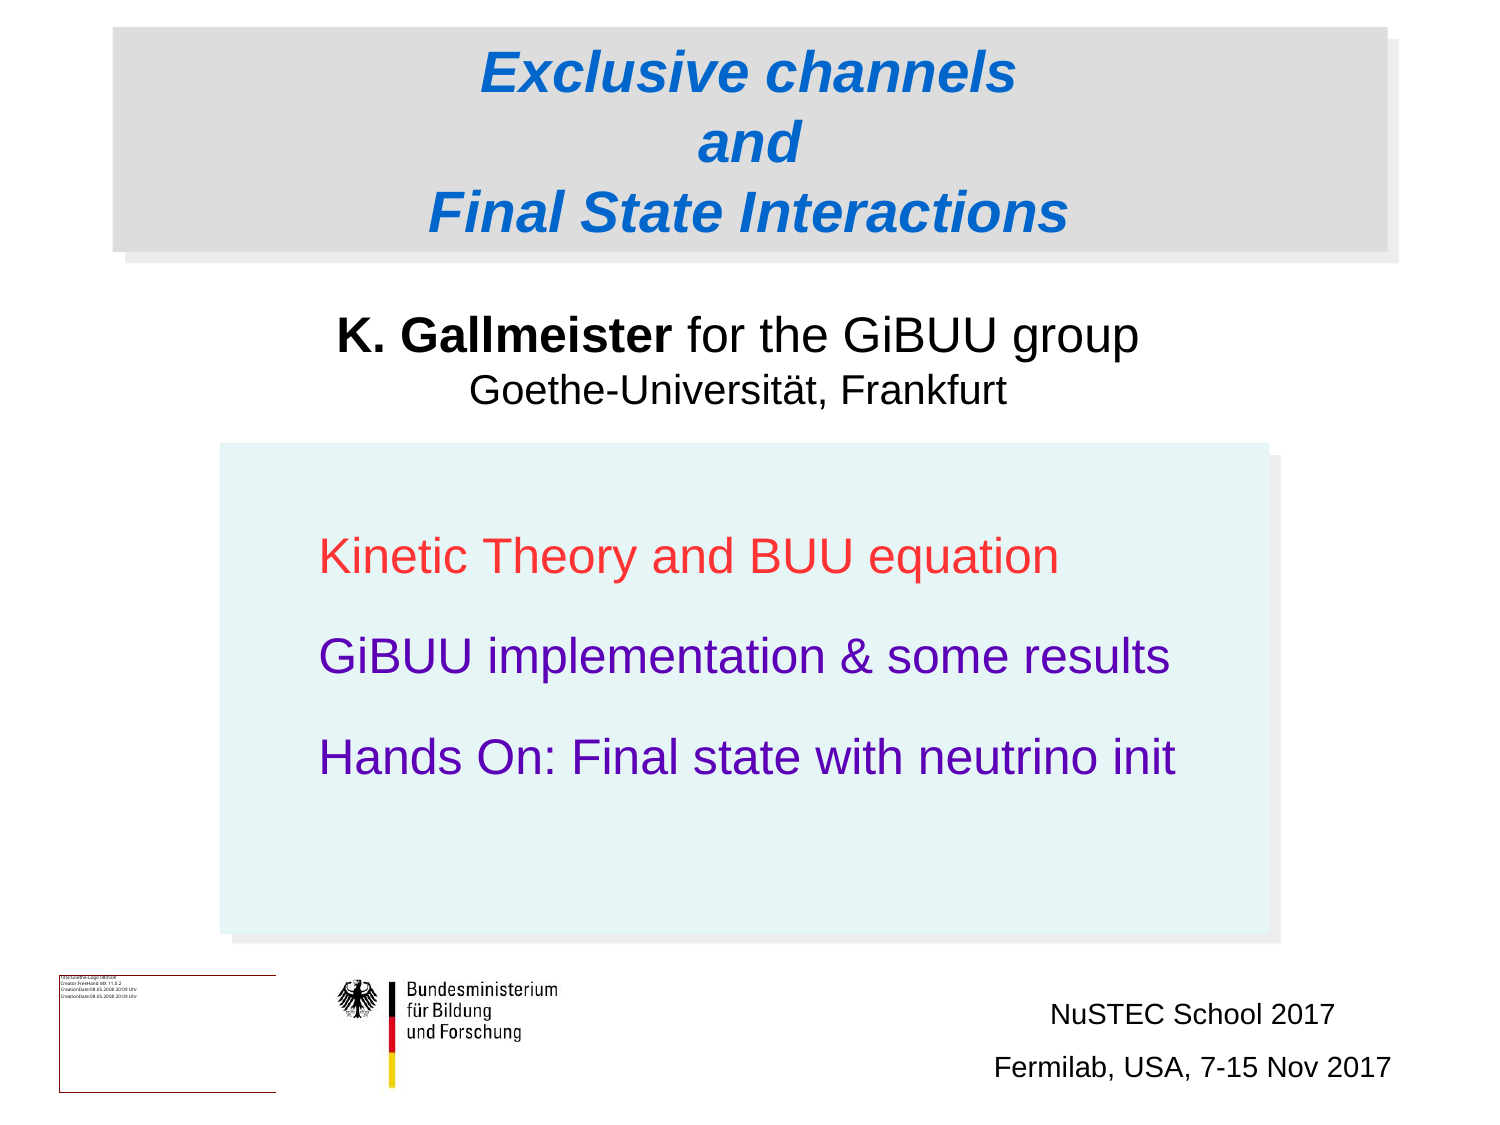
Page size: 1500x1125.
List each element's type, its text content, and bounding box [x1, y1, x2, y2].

picture [59, 974, 276, 1093]
title Exclusive channels and Final State Interactions [112, 26, 1388, 253]
subtitle Kinetic Theory and BUU equation GiBUU implementation & some results Hands On: Final state with neutrino init [219, 442, 1270, 935]
picture [331, 974, 562, 1093]
